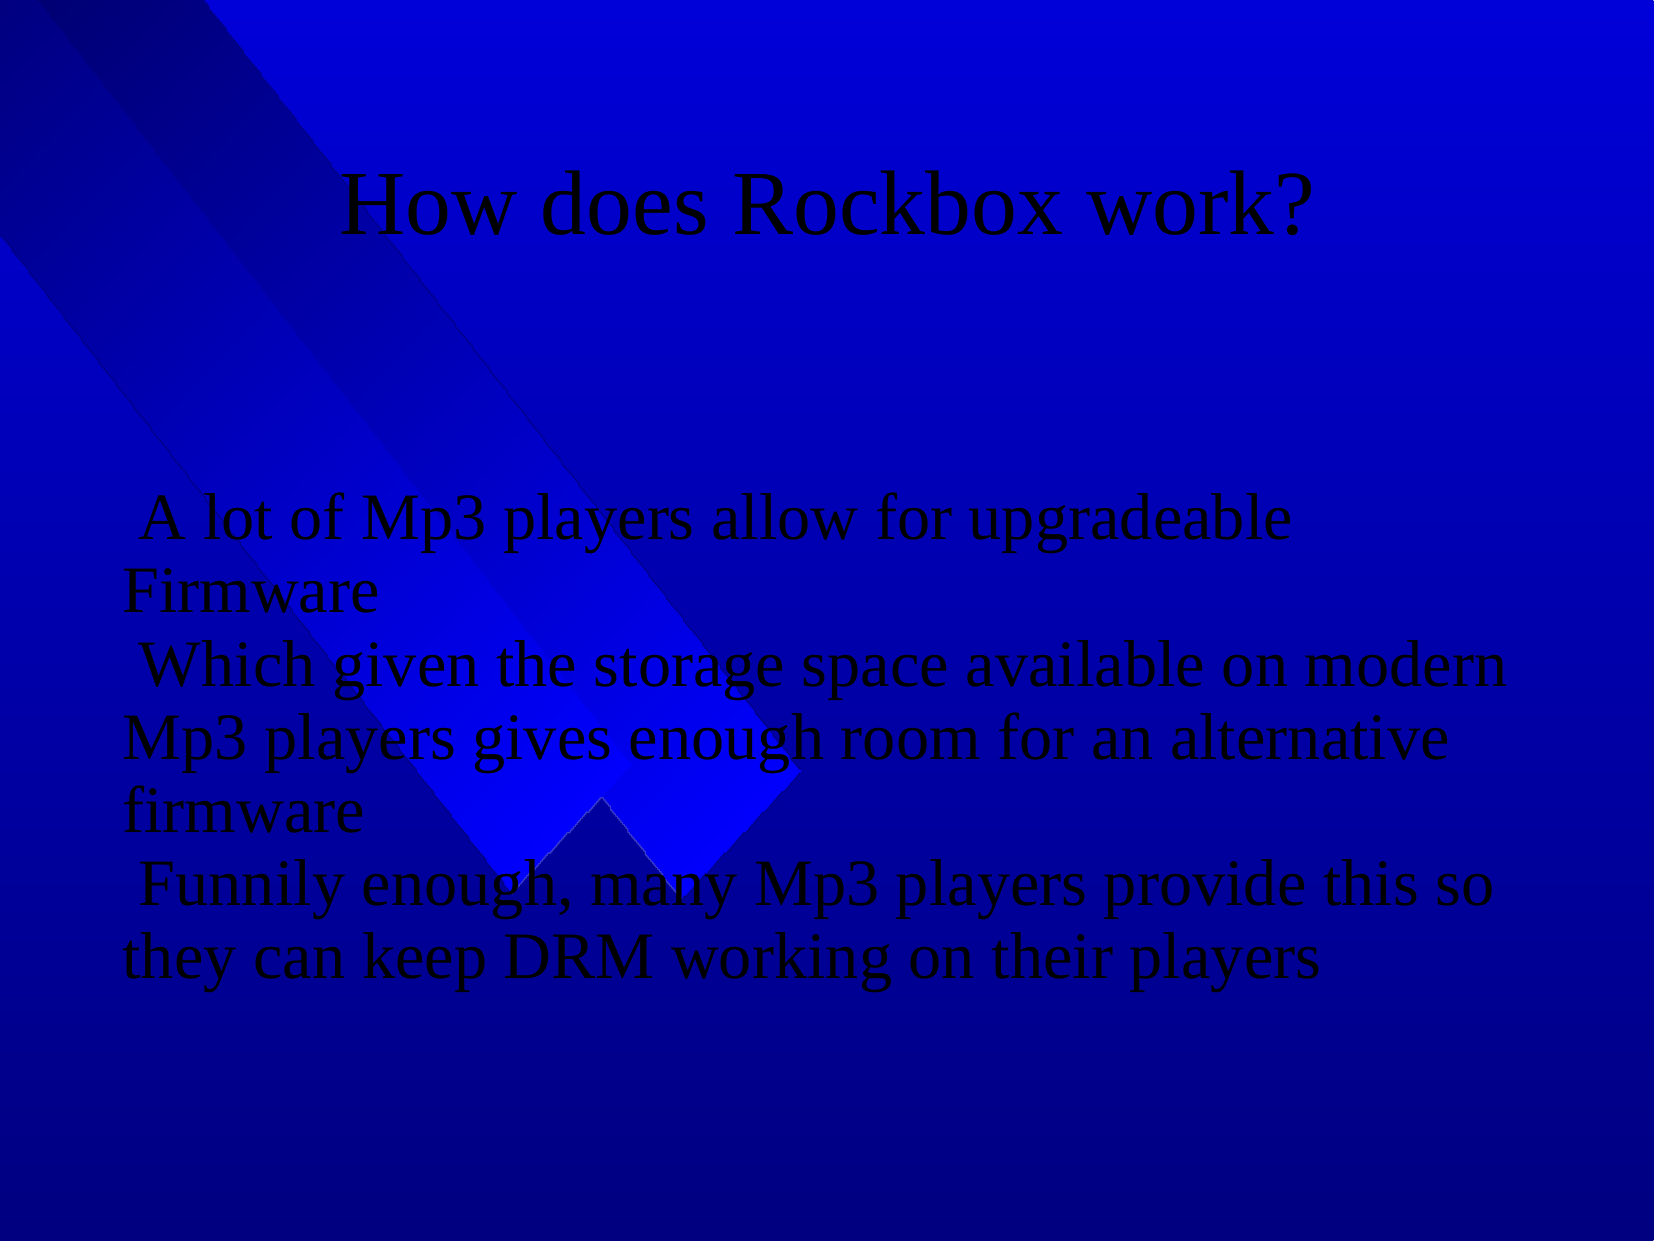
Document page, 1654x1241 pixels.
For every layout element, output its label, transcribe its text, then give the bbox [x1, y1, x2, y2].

title How does Rockbox work? [122, 99, 1535, 307]
subtitle A lot of Mp3 players allow for upgradeable Firmware Which given the storage space available on modern Mp3 players gives enough room for an alternative firmware Funnily enough, many Mp3 players provide this so they can keep DRM working on their players [122, 346, 1535, 1128]
